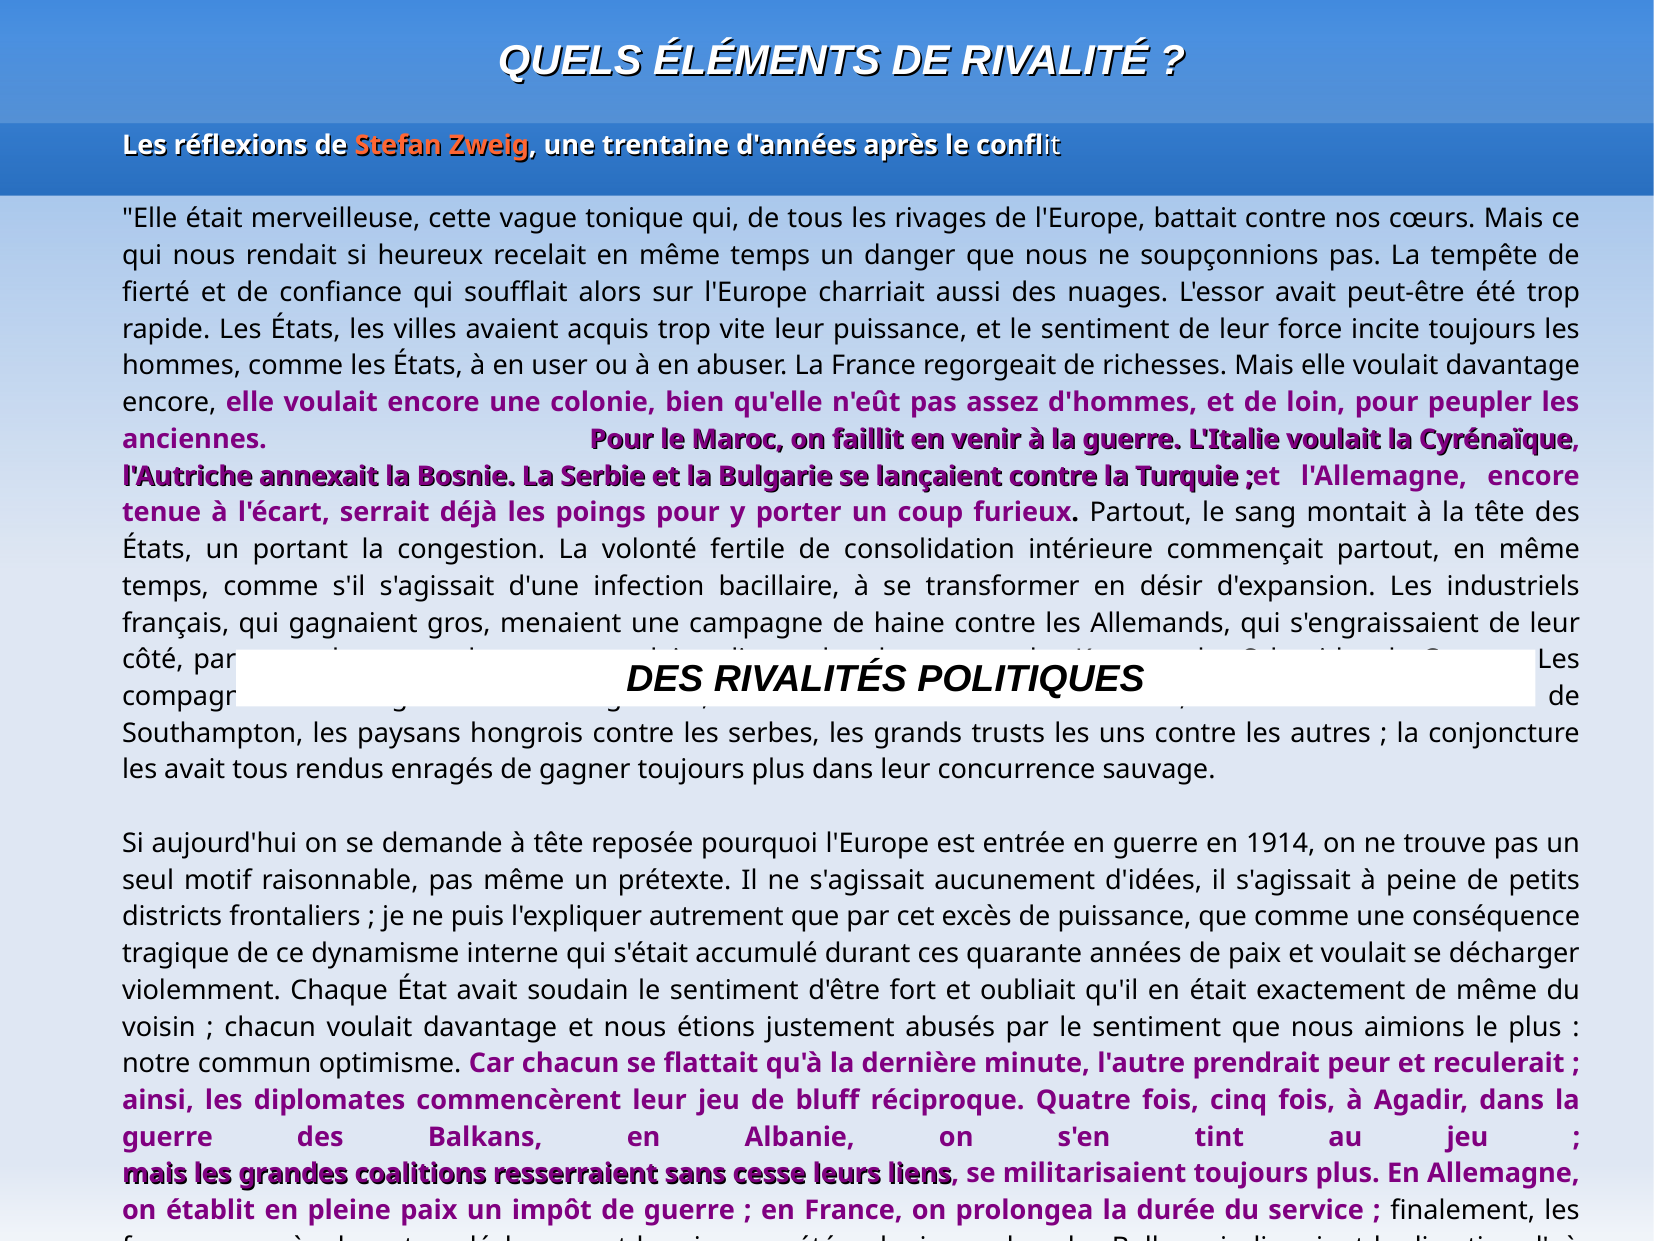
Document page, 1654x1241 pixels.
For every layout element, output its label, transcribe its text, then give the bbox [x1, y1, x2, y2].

text_box DES RIVALITÉS POLITIQUES [236, 649, 1536, 707]
picture [0, 0, 1654, 1241]
text_box Les réflexions de Stefan Zweig, une trentaine d'années après le conflit "Elle était merveilleuse, cette vague tonique qui, de tous les rivages de l'Europe, battait contre nos cœurs. Mais ce qui nous rendait si heureux recelait en même temps un danger que nous ne soupçonnions pas. La tempête de fierté et de confiance qui soufflait alors sur l'Europe charriait aussi des nuages. L'essor avait peut-être été trop rapide. Les États, les villes avaient acquis trop vite leur puissance, et le sentiment de leur force incite toujours les hommes, comme les États, à en user ou à en abuser. La France regorgeait de richesses. Mais elle voulait davantage encore, elle voulait encore une colonie, bien qu'elle n'eût pas assez d'hommes, et de loin, pour peupler les anciennes. Pour le Maroc, on faillit en venir à la guerre. L'Italie voulait la Cyrénaïque,l'Autriche annexait la Bosnie. La Serbie et la Bulgarie se lançaient contre la Turquie ;et l'Allemagne, encore tenue à l'écart, serrait déjà les poings pour y porter un coup furieux. Partout, le sang montait à la tête des États, un portant la congestion. La volonté fertile de consolidation intérieure commençait partout, en même temps, comme s'il s'agissait d'une infection bacillaire, à se transformer en désir d'expansion. Les industriels français, qui gagnaient gros, menaient une campagne de haine contre les Allemands, qui s'engraissaient de leur côté, parce que les uns et les autres voulaient livrer plus de canons - les Krupp et les Schneider du Creusot. Les compagnies de navigation hambourgeoises, avec leurs dividendes formidables, travaillaient contre celles de Southampton, les paysans hongrois contre les serbes, les grands trusts les uns contre les autres ; la conjoncture les avait tous rendus enragés de gagner toujours plus dans leur concurrence sauvage. Si aujourd'hui on se demande à tête reposée pourquoi l'Europe est entrée en guerre en 1914, on ne trouve pas un seul motif raisonnable, pas même un prétexte. Il ne s'agissait aucunement d'idées, il s'agissait à peine de petits districts frontaliers ; je ne puis l'expliquer autrement que par cet excès de puissance, que comme une conséquence tragique de ce dynamisme interne qui s'était accumulé durant ces quarante années de paix et voulait se décharger violemment. Chaque État avait soudain le sentiment d'être fort et oubliait qu'il en était exactement de même du voisin ; chacun voulait davantage et nous étions justement abusés par le sentiment que nous aimions le plus : notre commun optimisme. Car chacun se flattait qu'à la dernière minute, l'autre prendrait peur et reculerait ; ainsi, les diplomates commencèrent leur jeu de bluff réciproque. Quatre fois, cinq fois, à Agadir, dans la guerre des Balkans, en Albanie, on s'en tint au jeu ; mais les grandes coalitions resserraient sans cesse leurs liens, se militarisaient toujours plus. En Allemagne, on établit en pleine paix un impôt de guerre ; en France, on prolongea la durée du service ; finalement, les forces en excès durent se décharger, et les signes météorologiques dans les Balkans indiquaient la direction d'où les nuages approchaient déjà de l'Europe." Stefan Zweig (1881-1942), Les rayons et les ombres sur l'Europe, 1944, éd. posthume. [107, 118, 1595, 1198]
text_box QUELS ÉLÉMENTS DE RIVALITÉ ? [118, 29, 1565, 91]
